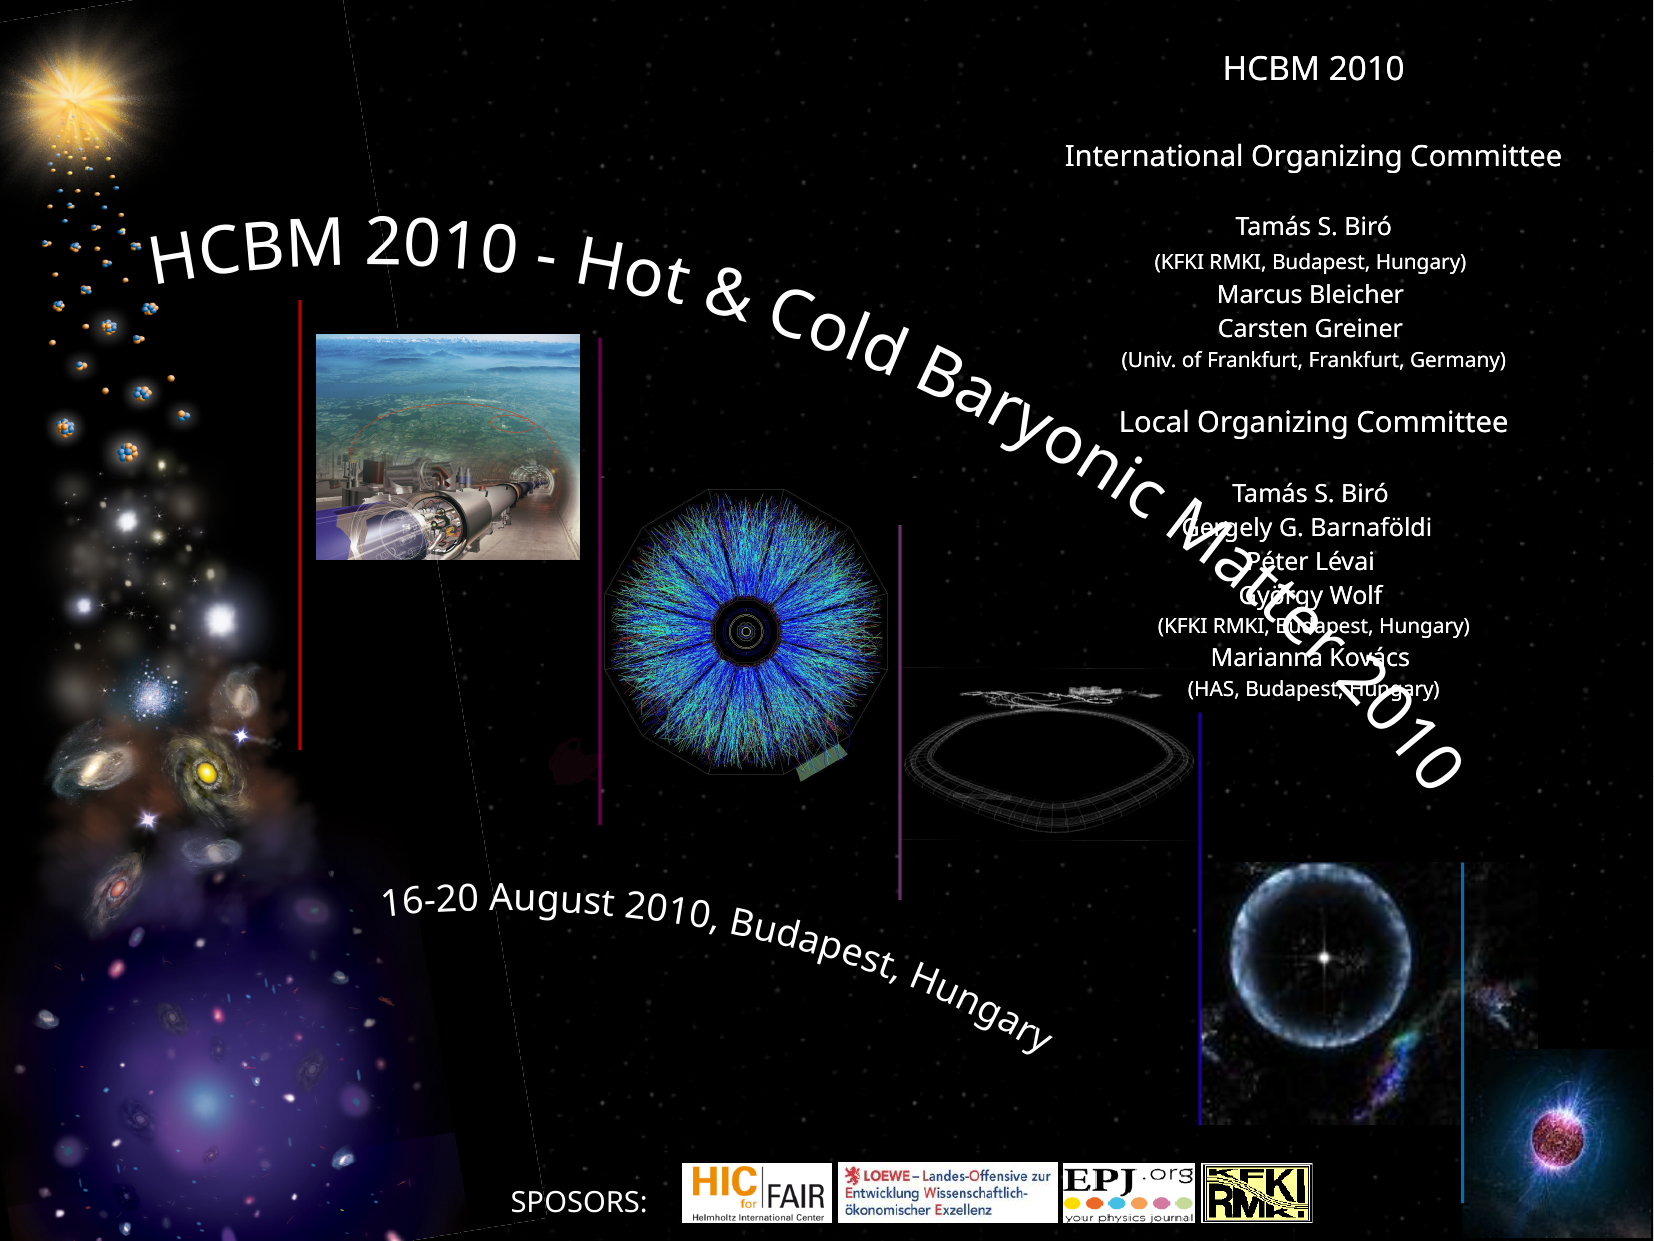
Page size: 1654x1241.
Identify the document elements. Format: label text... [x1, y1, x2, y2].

text_box HCBM 2010 International Organizing Committee Tamás S. Biró (KFKI RMKI, Budapest, Hungary) Marcus Bleicher Carsten Greiner (Univ. of Frankfurt, Frankfurt, Germany) Local Organizing Committee Tamás S. Biró Gergely G. Barnaföldi Péter Lévai György Wolf (KFKI RMKI, Budapest, Hungary) Marianna Kovács (HAS, Budapest, Hungary) [1050, 37, 1653, 618]
picture [0, 0, 1654, 1241]
text_box SPOSORS: [495, 1173, 675, 1241]
